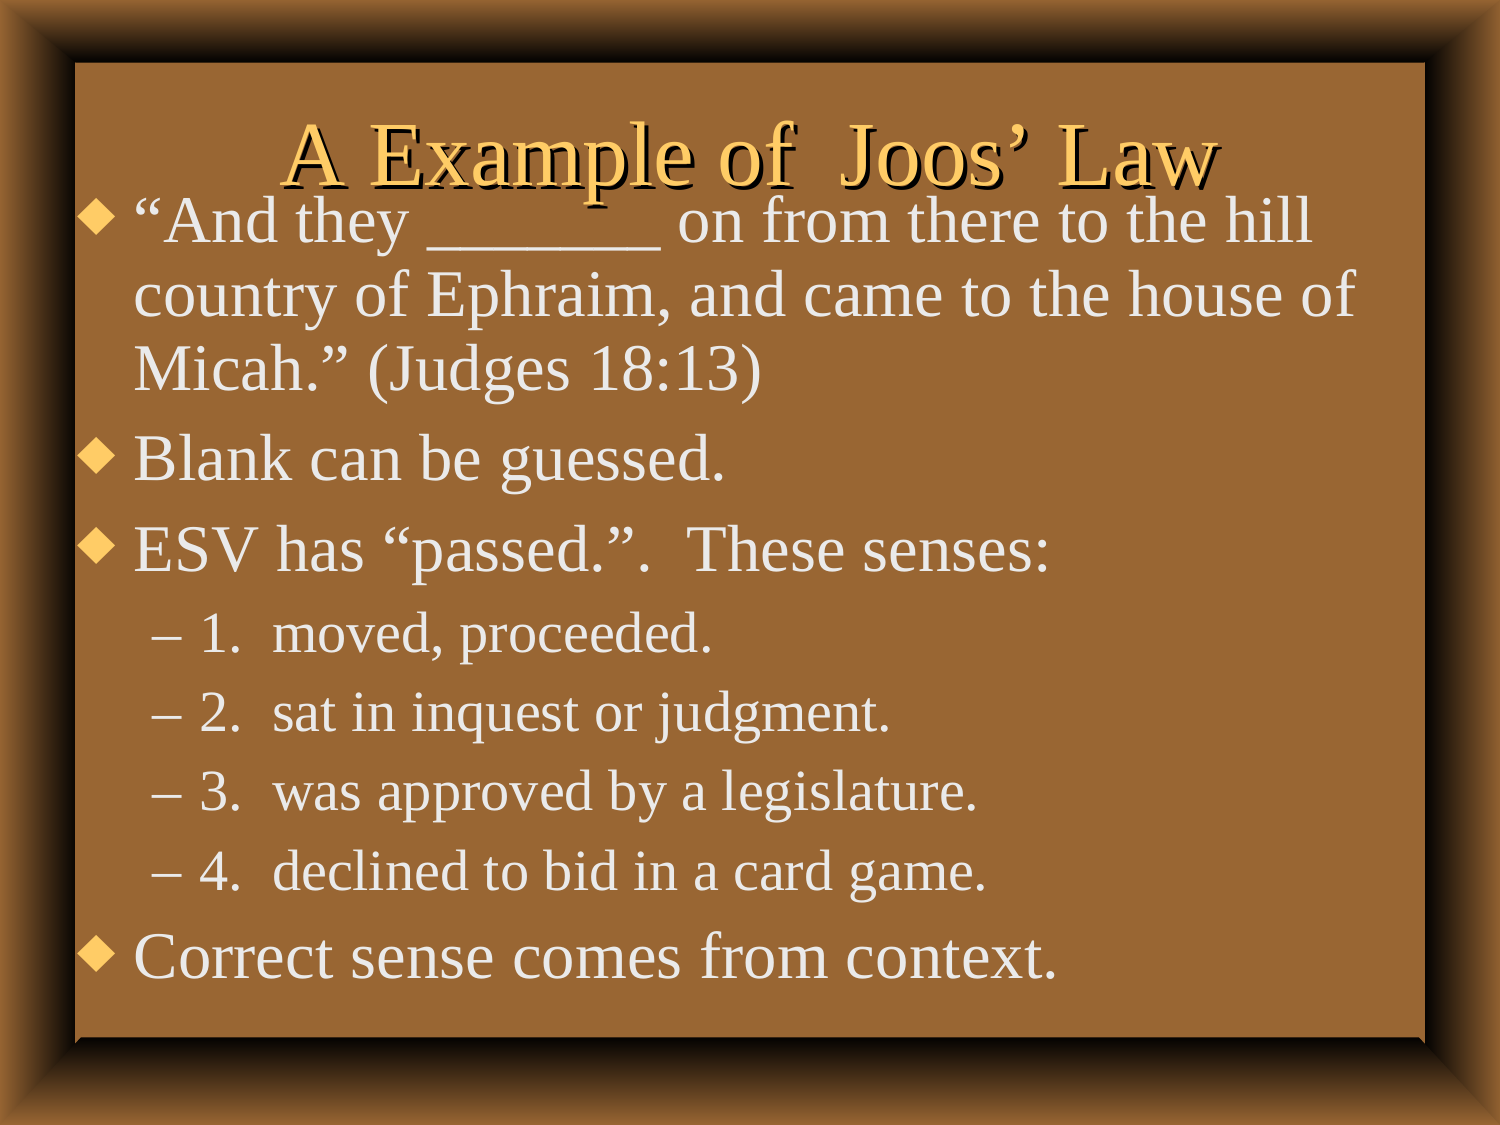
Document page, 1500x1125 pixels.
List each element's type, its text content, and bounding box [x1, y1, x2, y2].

title A Example of Joos’ Law [112, 24, 1388, 174]
list “And they _______ on from there to the hill country of Ephraim, and came to the house of Micah.” (Judges 18:13) Blank can be guessed. ESV has “passed.”. These senses: 1. moved, proceeded. 2. sat in inquest or judgment. 3. was approved by a legislature. 4. declined to bid in a card game. Correct sense comes from context. [62, 174, 1438, 1002]
